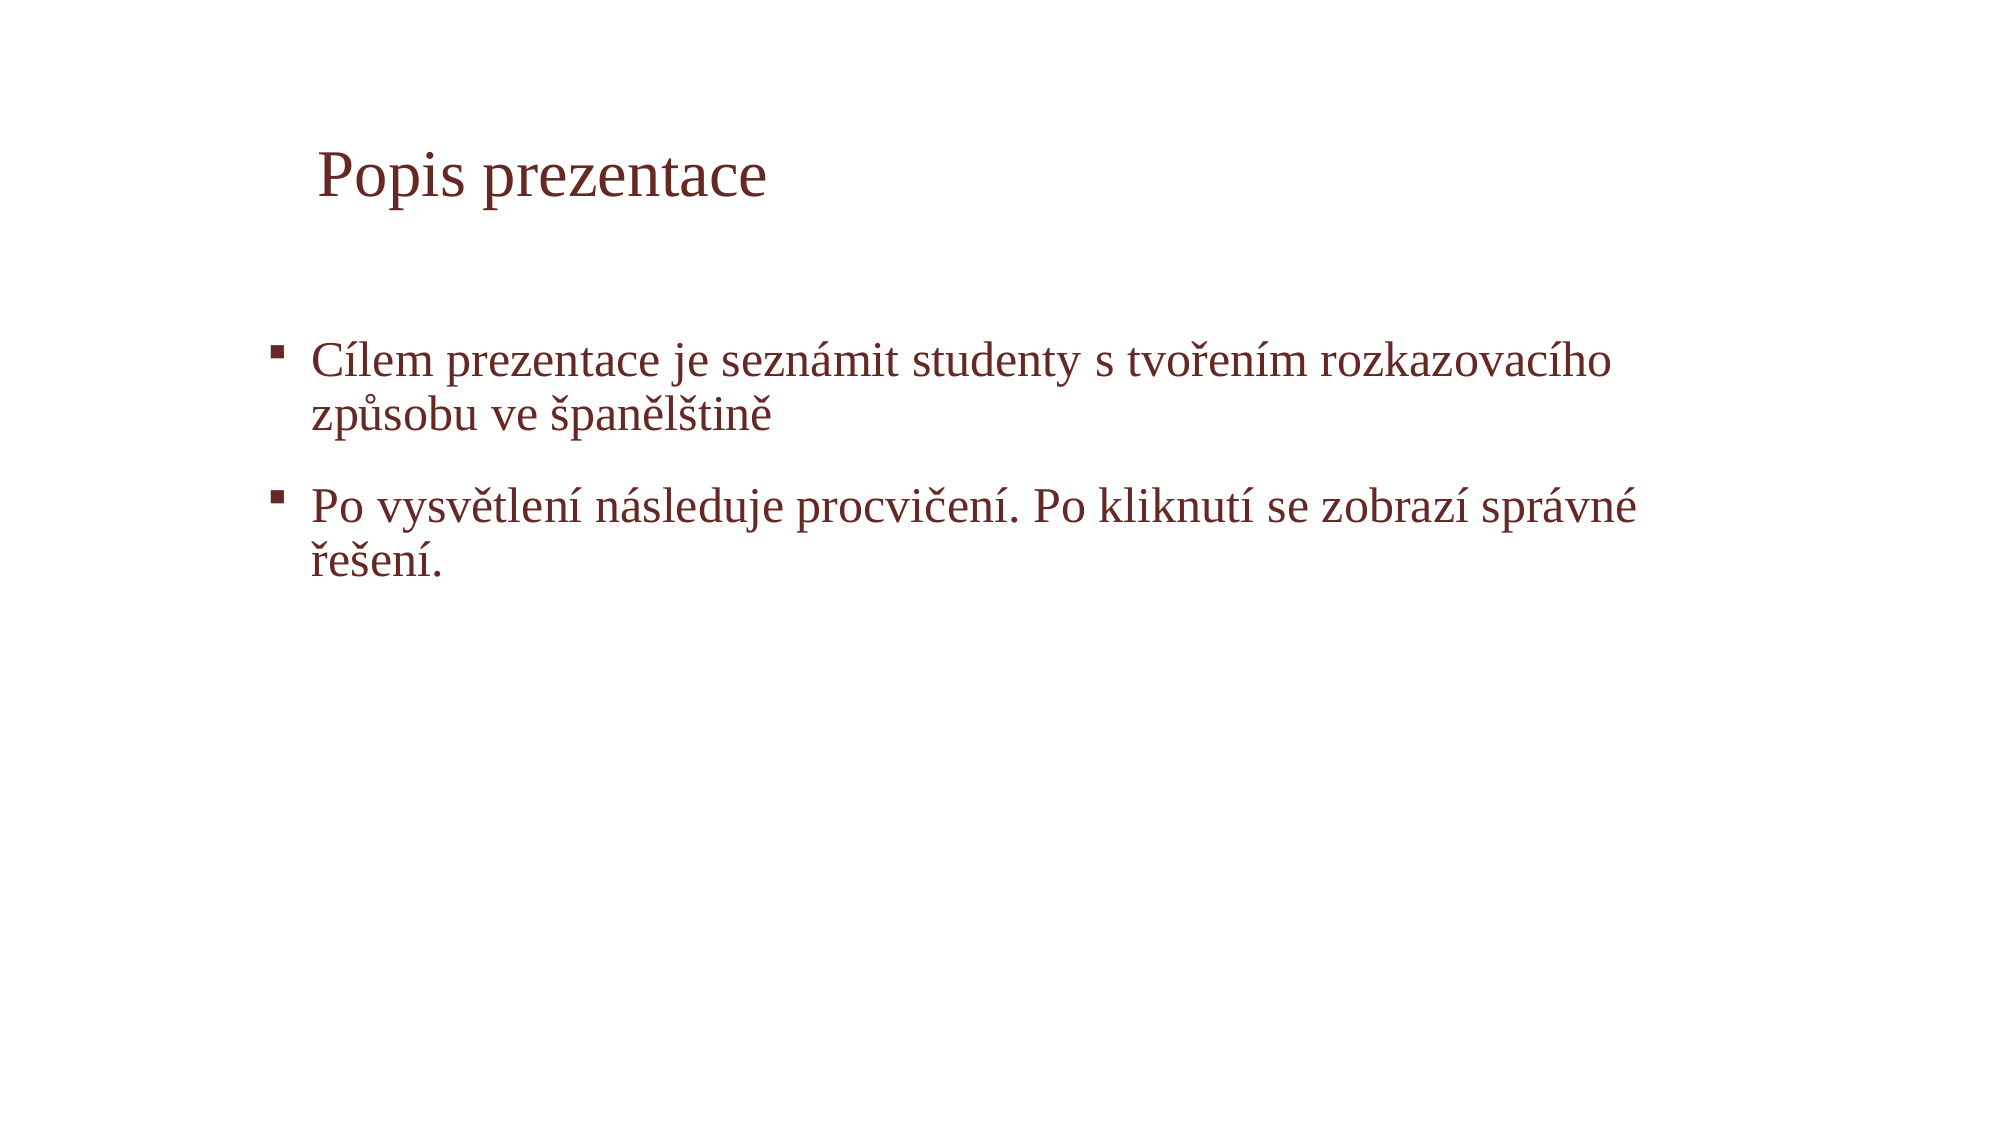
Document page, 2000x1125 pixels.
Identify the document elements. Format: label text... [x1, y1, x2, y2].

title Popis prezentace [302, 31, 1750, 219]
list Cílem prezentace je seznámit studenty s tvořením rozkazovacího způsobu ve španělštině Po vysvětlení následuje procvičení. Po kliknutí se zobrazí správné řešení. [252, 326, 1753, 1027]
